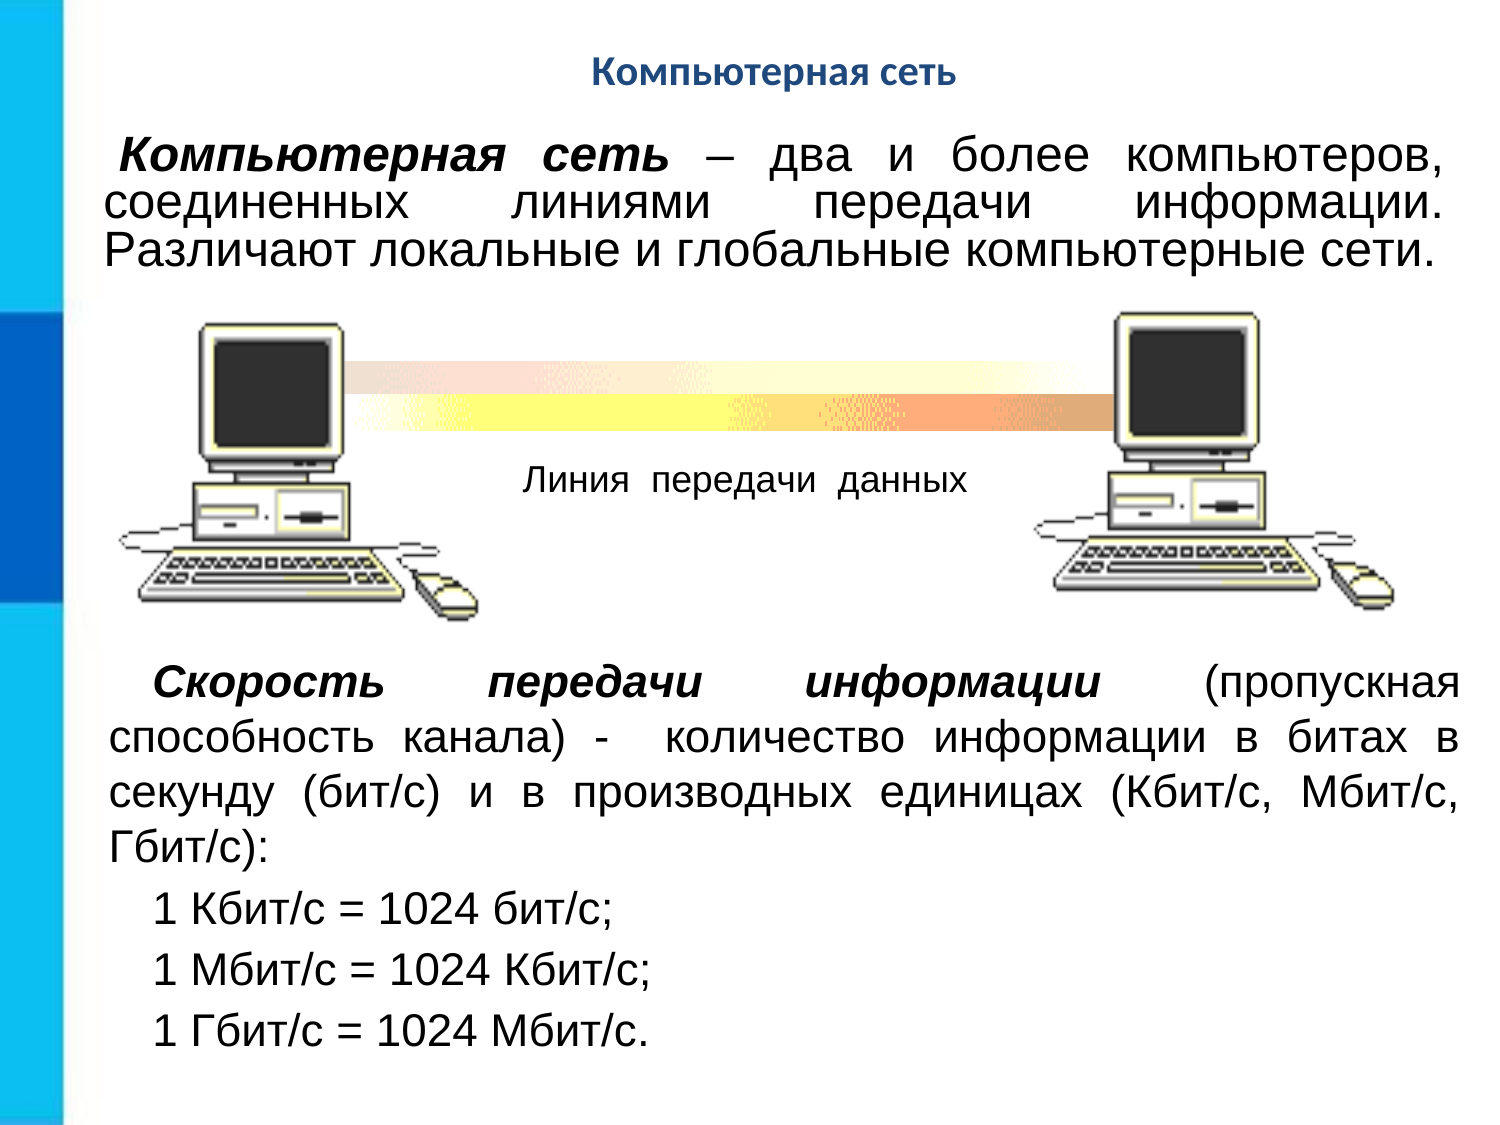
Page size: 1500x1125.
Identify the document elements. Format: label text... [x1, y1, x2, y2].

text_box Компьютерная сеть – два и более компьютеров, соединенных линиями передачи информации. Различают локальные и глобальные компьютерные сети. [88, 125, 1459, 291]
text_box Скорость передачи информации (пропускная способность канала) - количество информации в битах в секунду (бит/с) и в производных единицах (Кбит/с, Мбит/с, Гбит/с): 1 Кбит/с = 1024 бит/с; 1 Мбит/с = 1024 Кбит/с; 1 Гбит/с = 1024 Мбит/с. [93, 644, 1476, 1064]
text_box Линия передачи данных [507, 446, 983, 508]
picture [0, 0, 1500, 1125]
text_box Компьютерная сеть [100, 42, 1449, 102]
